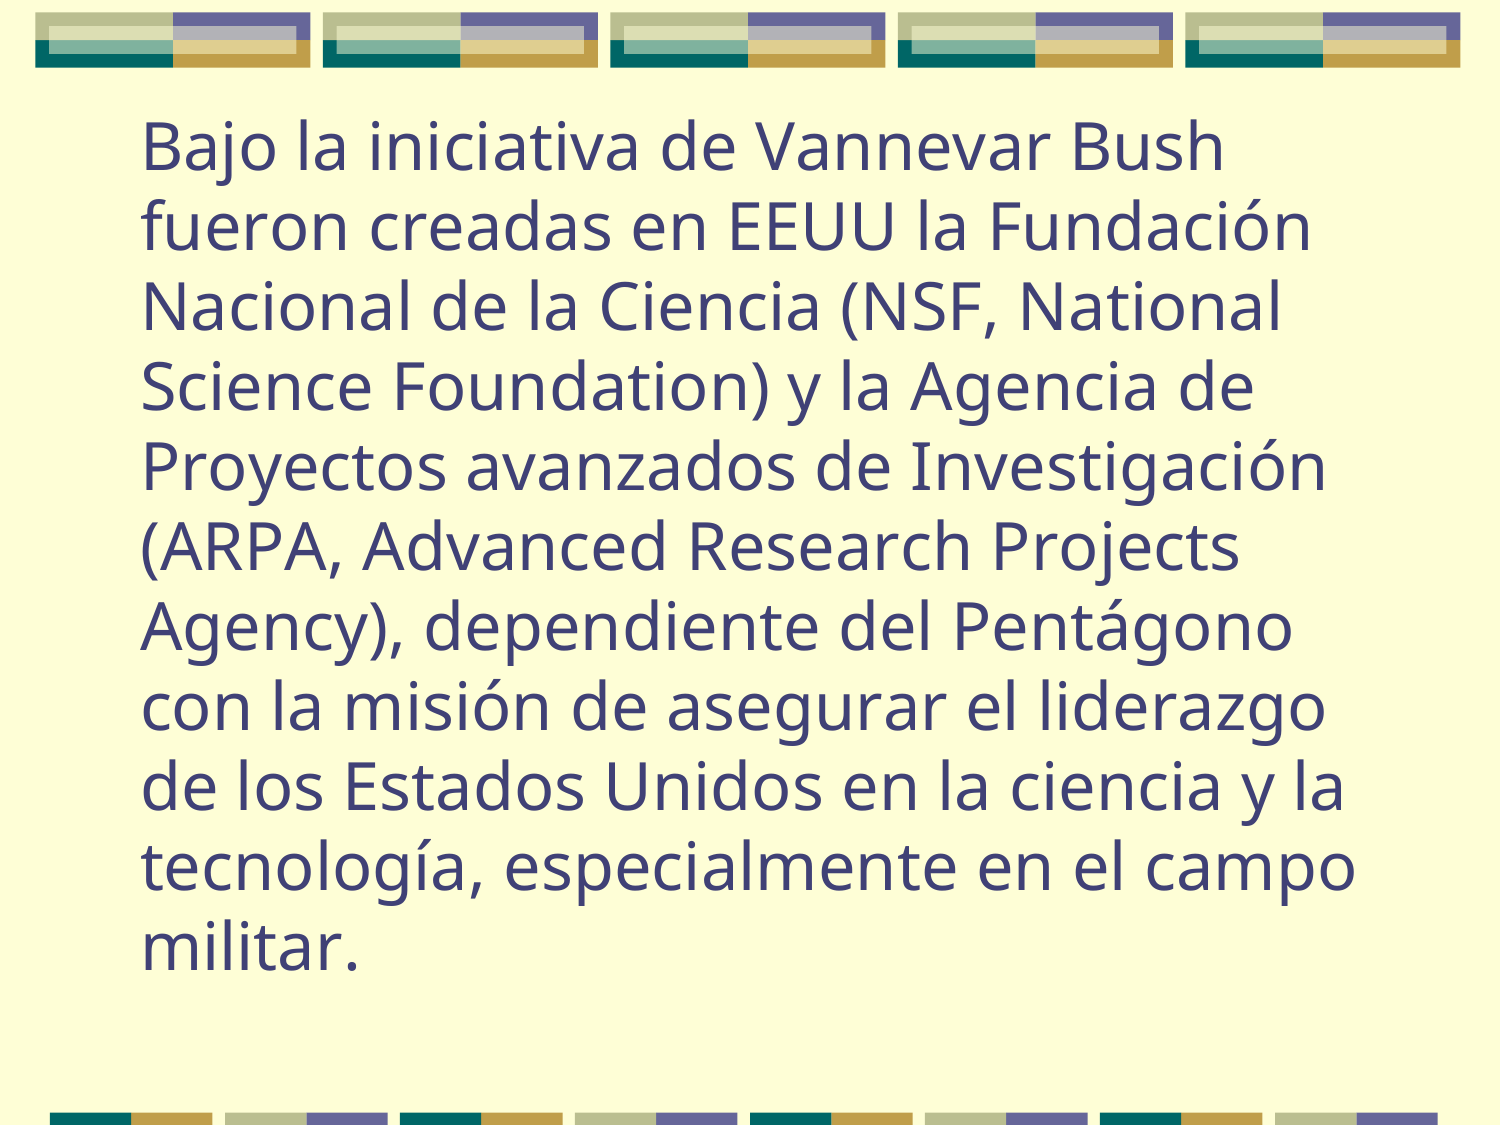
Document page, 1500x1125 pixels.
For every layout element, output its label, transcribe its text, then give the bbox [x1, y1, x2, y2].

title Bajo la iniciativa de Vannevar Bush fueron creadas en EEUU la Fundación Nacional de la Ciencia (NSF, National Science Foundation) y la Agencia de Proyectos avanzados de Investigación (ARPA, Advanced Research Projects Agency), dependiente del Pentágono con la misión de asegurar el liderazgo de los Estados Unidos en la ciencia y la tecnología, especialmente en el campo militar. [125, 449, 1401, 638]
